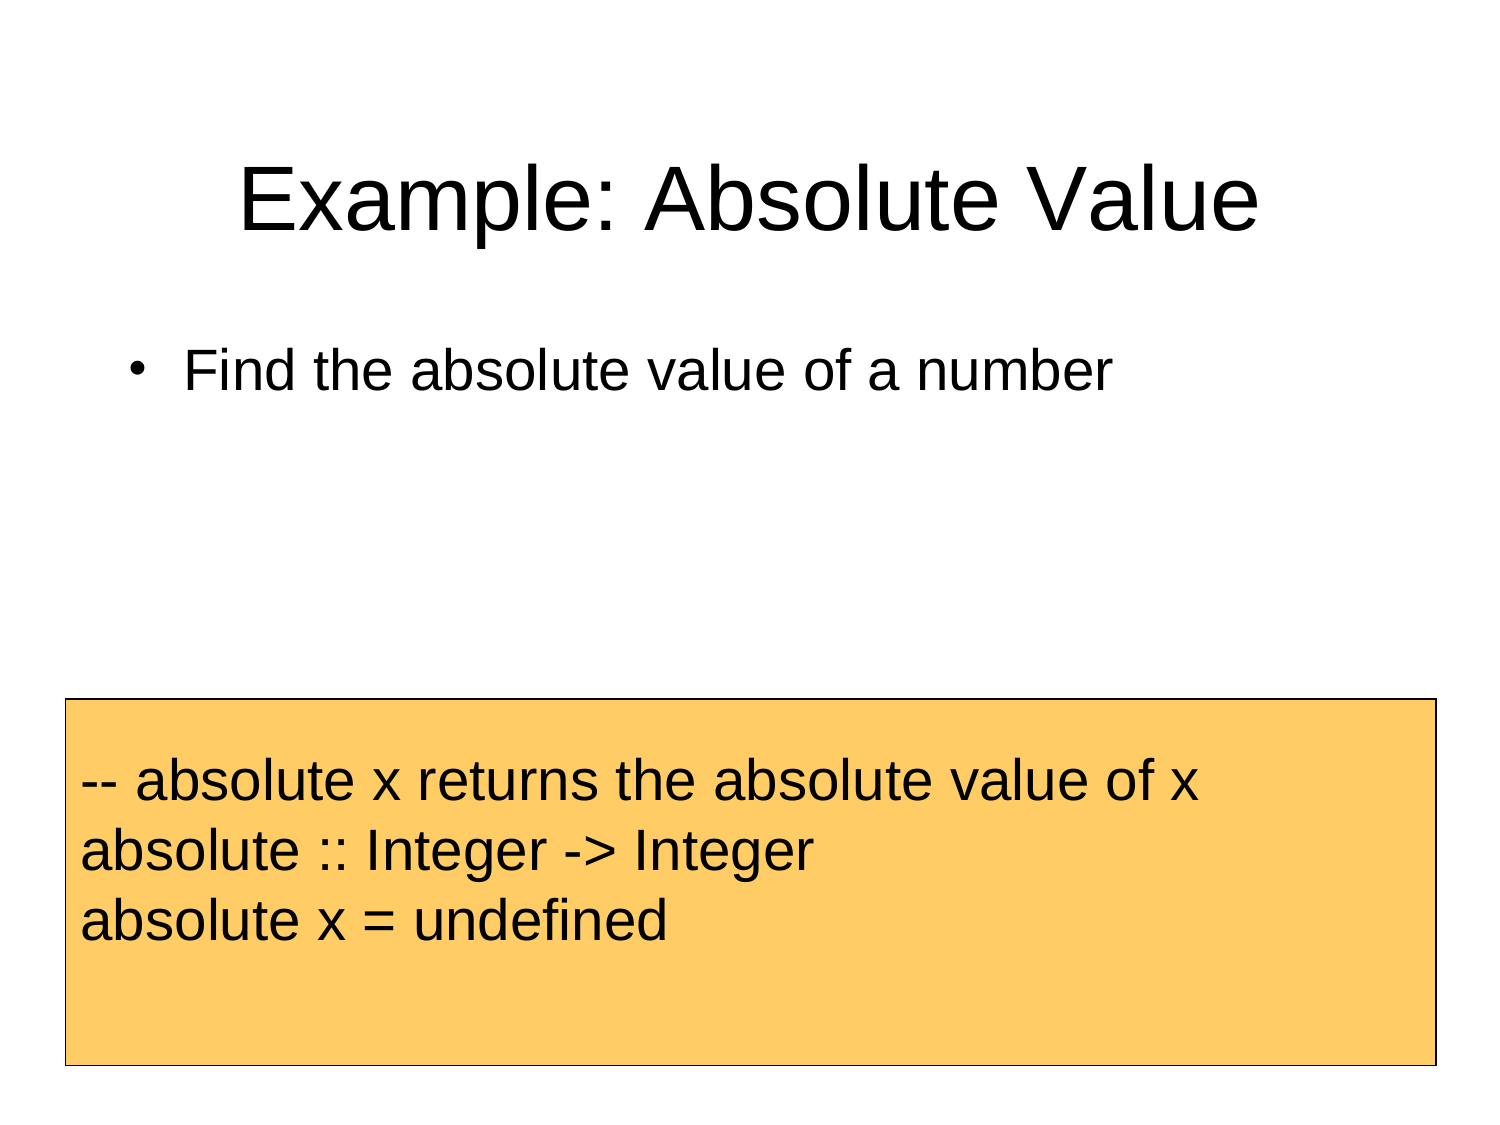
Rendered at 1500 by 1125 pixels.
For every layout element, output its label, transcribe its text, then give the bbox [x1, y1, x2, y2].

list Find the absolute value of a number [112, 324, 1388, 699]
text_box -- absolute x returns the absolute value of x absolute :: Integer -> Integer absolute x = undefined [65, 699, 1436, 1066]
title Example: Absolute Value [112, 99, 1388, 288]
